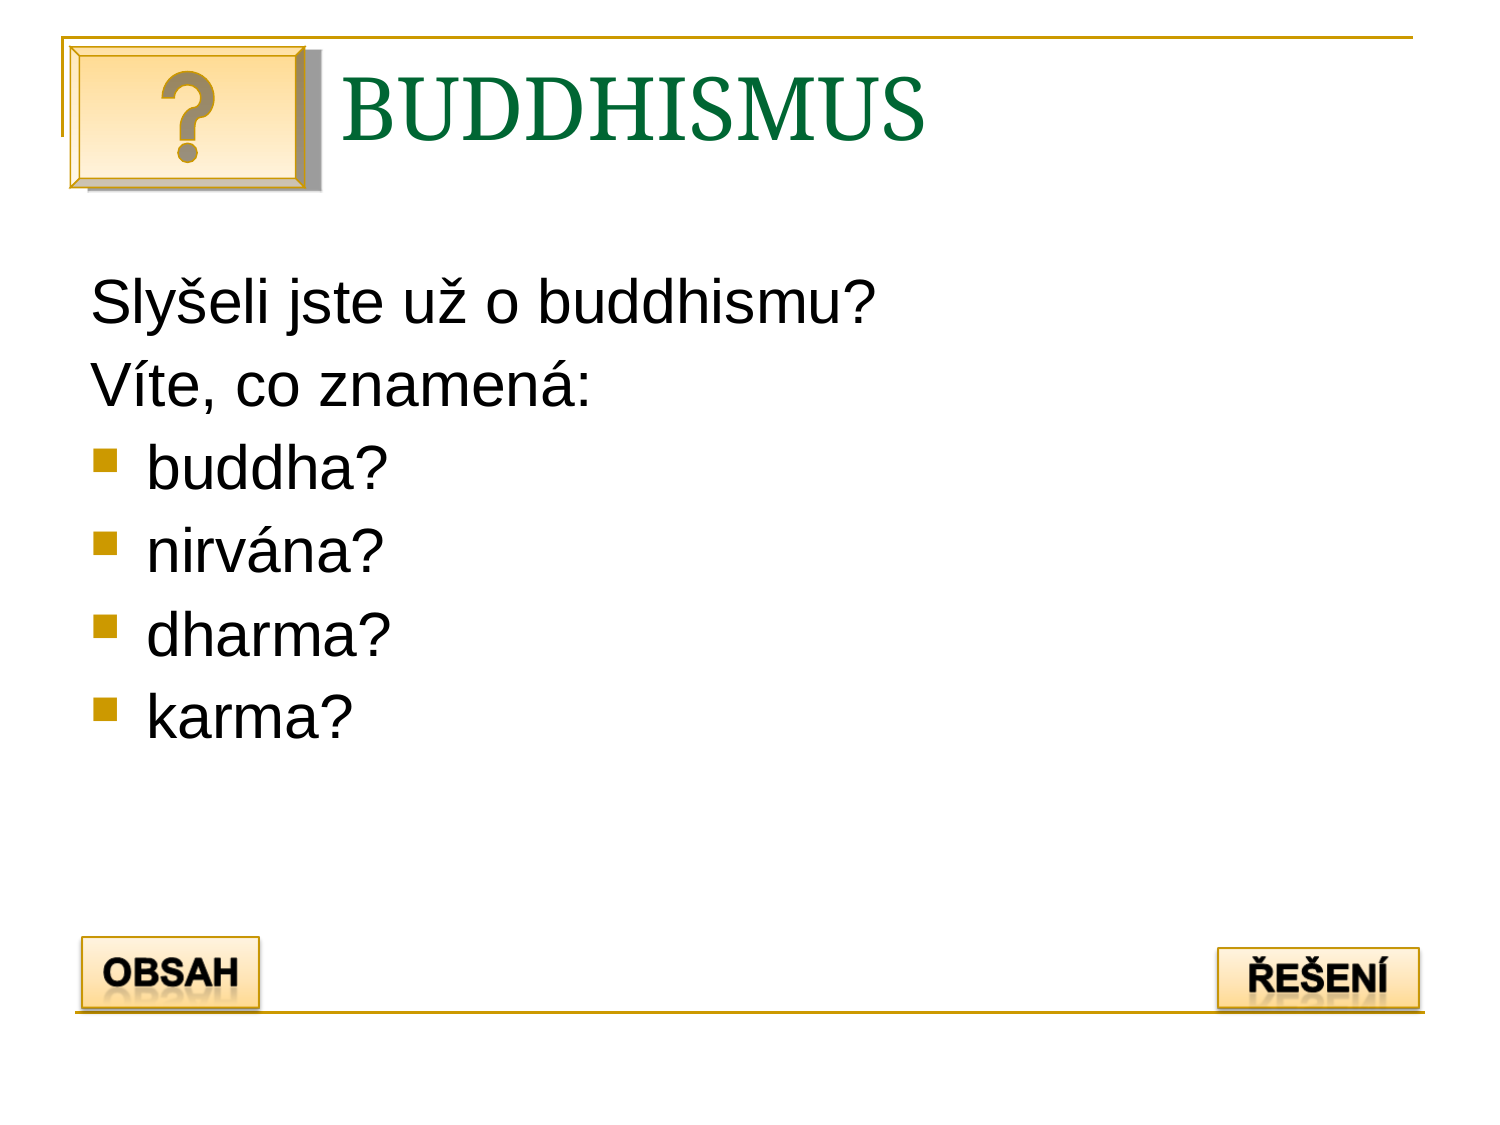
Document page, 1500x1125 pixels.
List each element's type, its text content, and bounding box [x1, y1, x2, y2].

picture [69, 931, 272, 1051]
picture [1209, 938, 1428, 1056]
list Slyšeli jste už o buddhismu? Víte, co znamená: buddha? nirvána? dharma? karma? [74, 262, 1418, 844]
title BUDDHISMUS [75, 45, 1426, 233]
text_box [71, 46, 305, 188]
